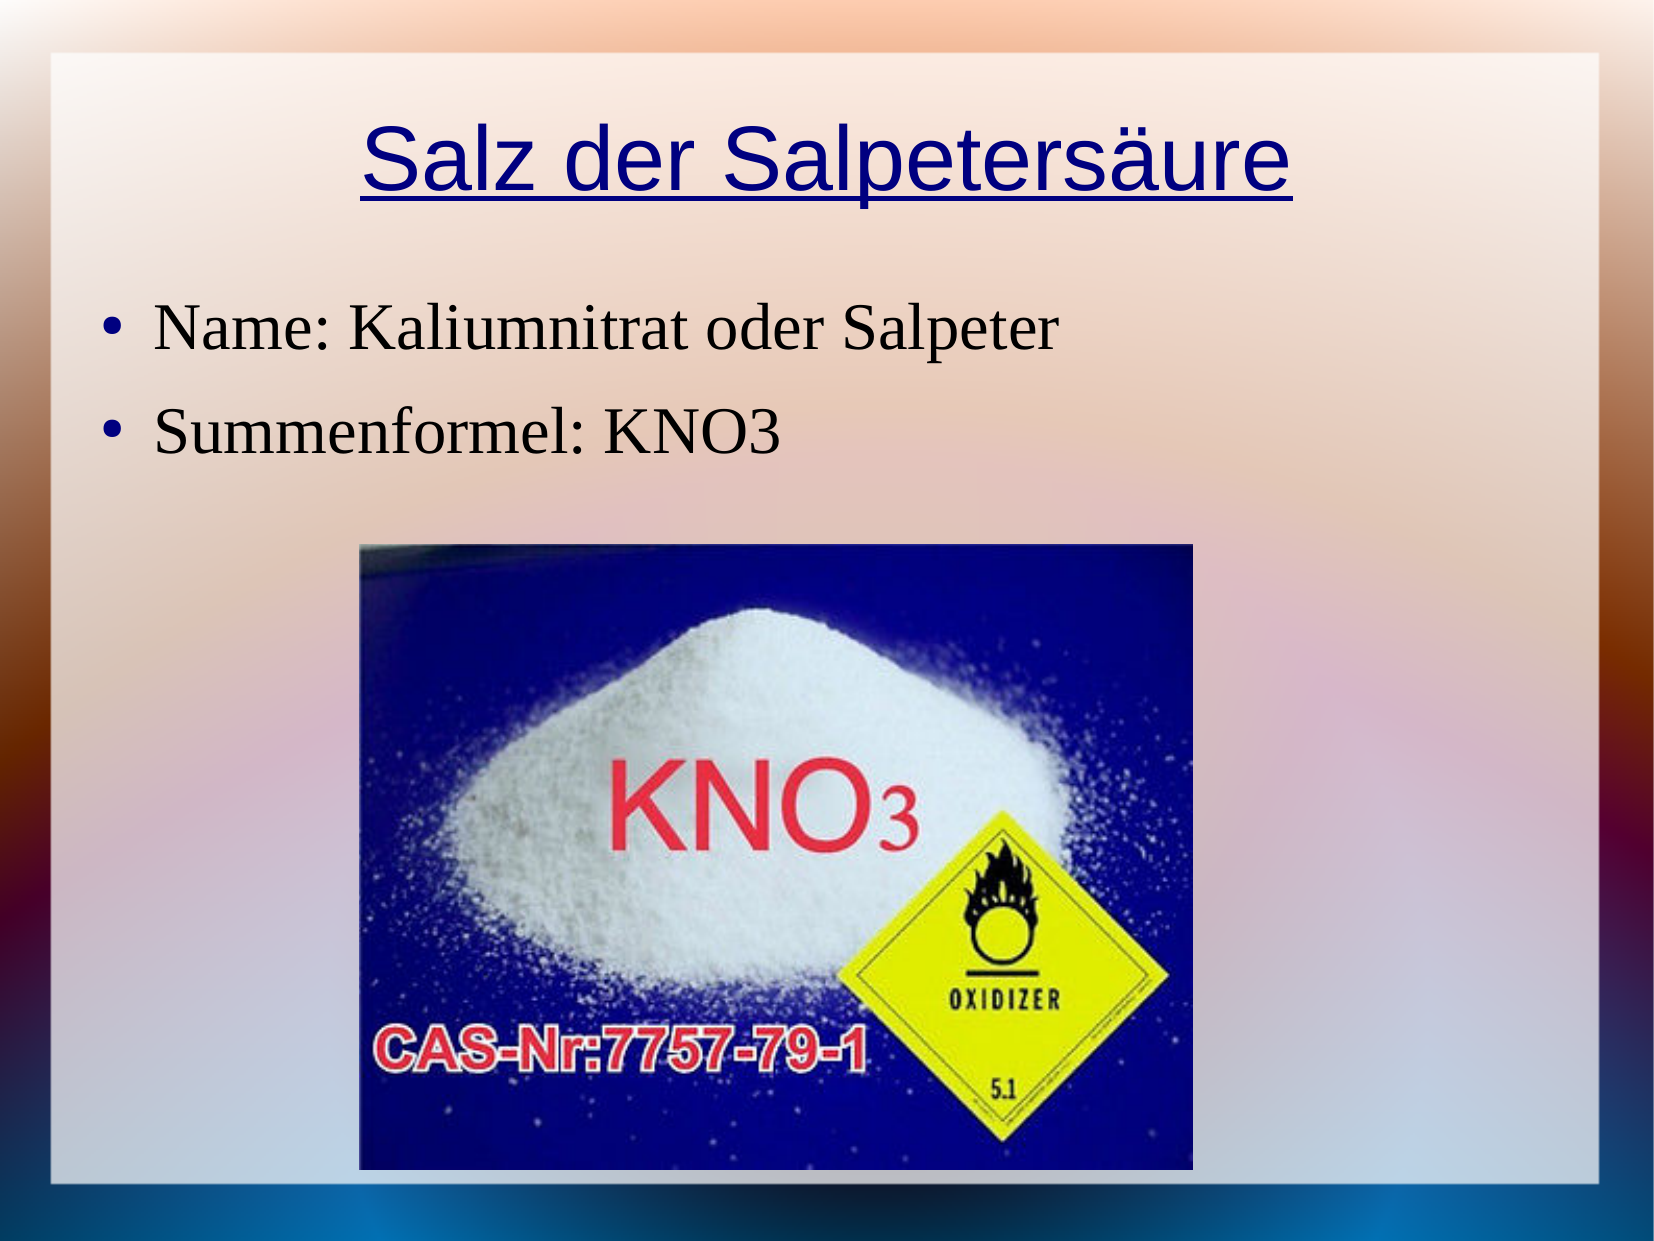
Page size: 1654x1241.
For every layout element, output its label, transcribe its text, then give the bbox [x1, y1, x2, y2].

list Name: Kaliumnitrat oder Salpeter Summenformel: KNO3 [82, 290, 1548, 615]
picture [0, 0, 1654, 1241]
title Salz der Salpetersäure [82, 55, 1571, 263]
